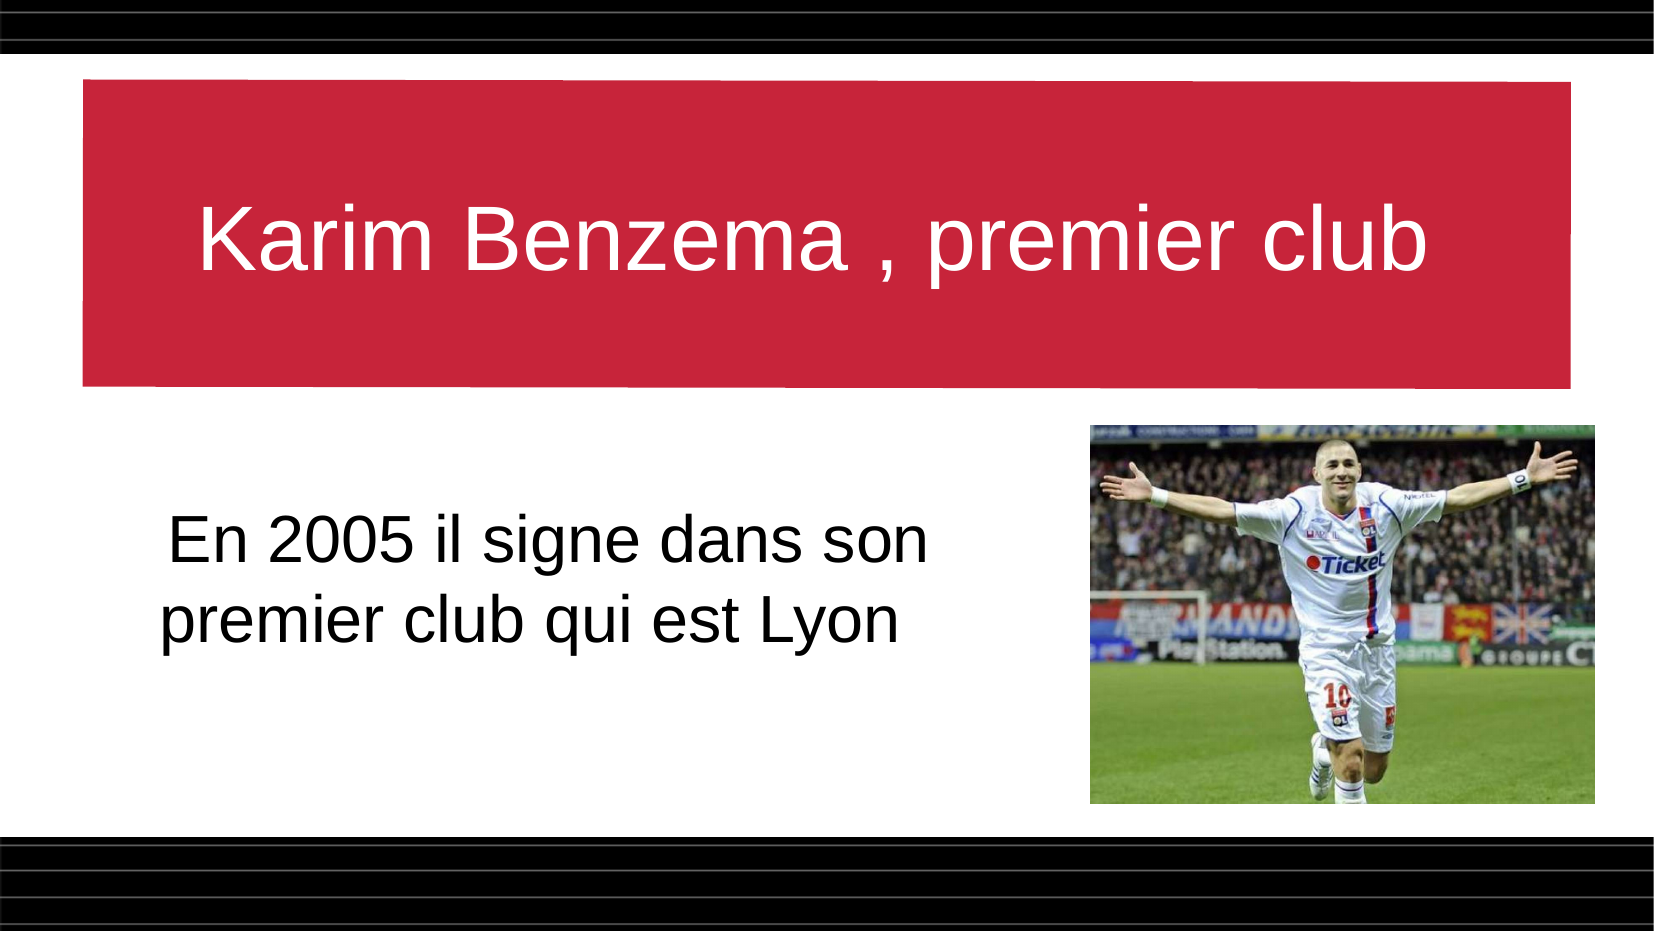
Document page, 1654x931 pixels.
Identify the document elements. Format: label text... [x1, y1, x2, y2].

picture [1090, 425, 1595, 804]
subtitle En 2005 il signe dans son premier club qui est Lyon [118, 496, 981, 709]
title Karim Benzema , premier club [82, 79, 1571, 389]
